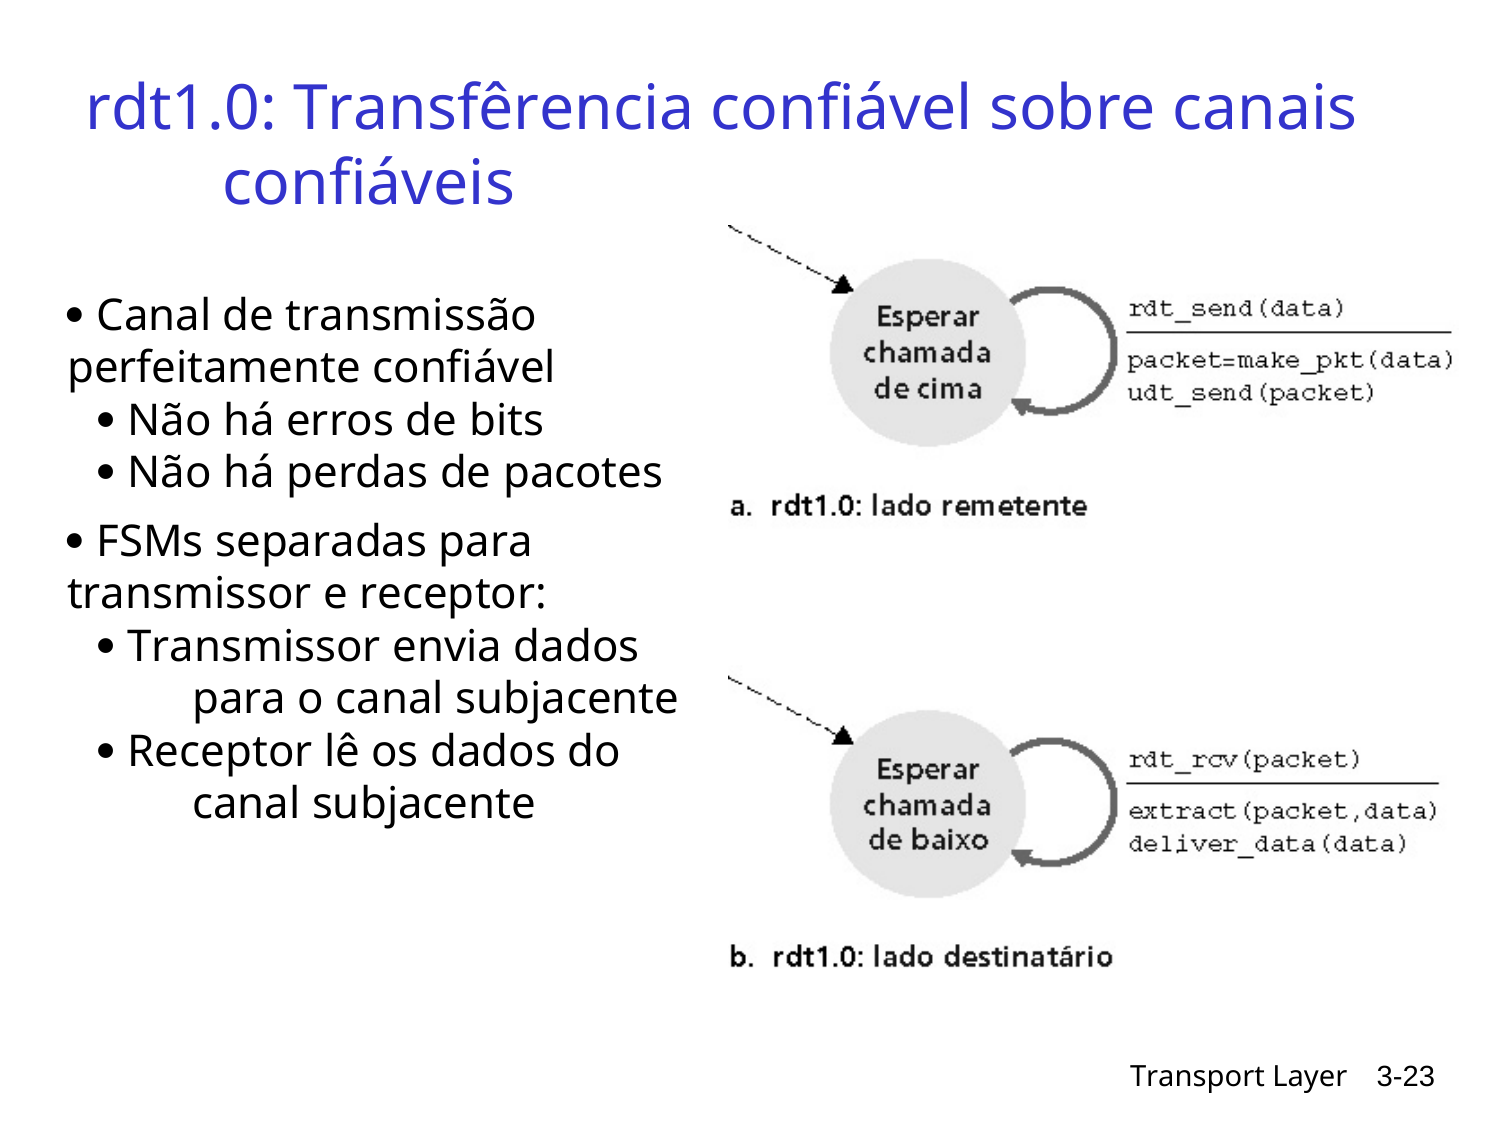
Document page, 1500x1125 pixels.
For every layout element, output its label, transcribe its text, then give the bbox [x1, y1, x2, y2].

list  Canal de transmissão perfeitamente confiável  Não há erros de bits  Não há perdas de pacotes  FSMs separadas para transmissor e receptor:  Transmissor envia dados para o canal subjacente  Receptor lê os dados do canal subjacente [52, 278, 728, 847]
text_box Transport Layer [887, 1050, 1339, 1125]
text_box rdt1.0: Transfêrencia confiável sobre canais confiáveis [70, 59, 1455, 185]
picture [728, 225, 1459, 974]
text_box 3-<número> [1339, 1050, 1451, 1125]
